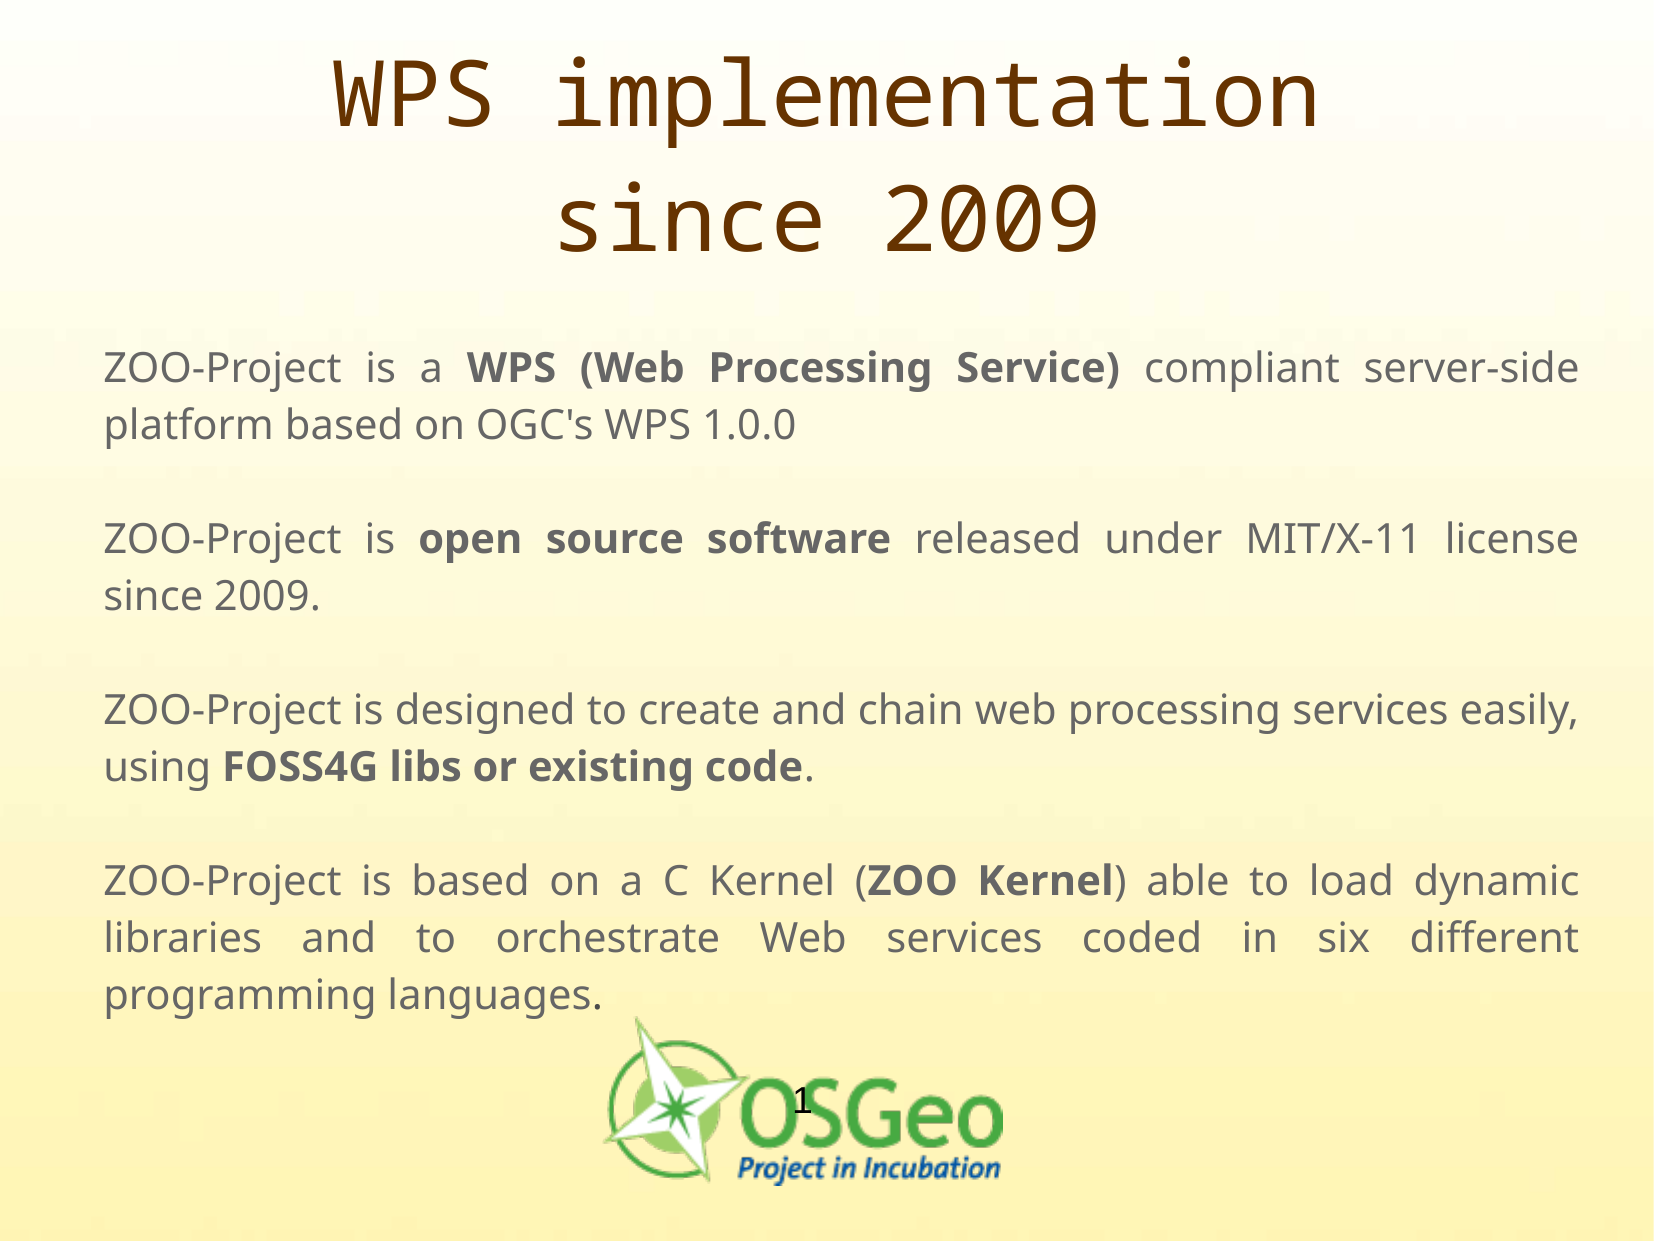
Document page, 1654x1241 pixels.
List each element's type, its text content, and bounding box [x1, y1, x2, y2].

title WPS implementation since 2009 [82, 47, 1571, 259]
picture [0, 0, 1654, 1241]
text_box ZOO-Project is a WPS (Web Processing Service) compliant server-side platform based on OGC's WPS 1.0.0 ZOO-Project is open source software released under MIT/X-11 license since 2009. ZOO-Project is designed to create and chain web processing services easily, using FOSS4G libs or existing code. ZOO-Project is based on a C Kernel (ZOO Kernel) able to load dynamic libraries and to orchestrate Web services coded in six different programming languages. [88, 330, 1595, 955]
